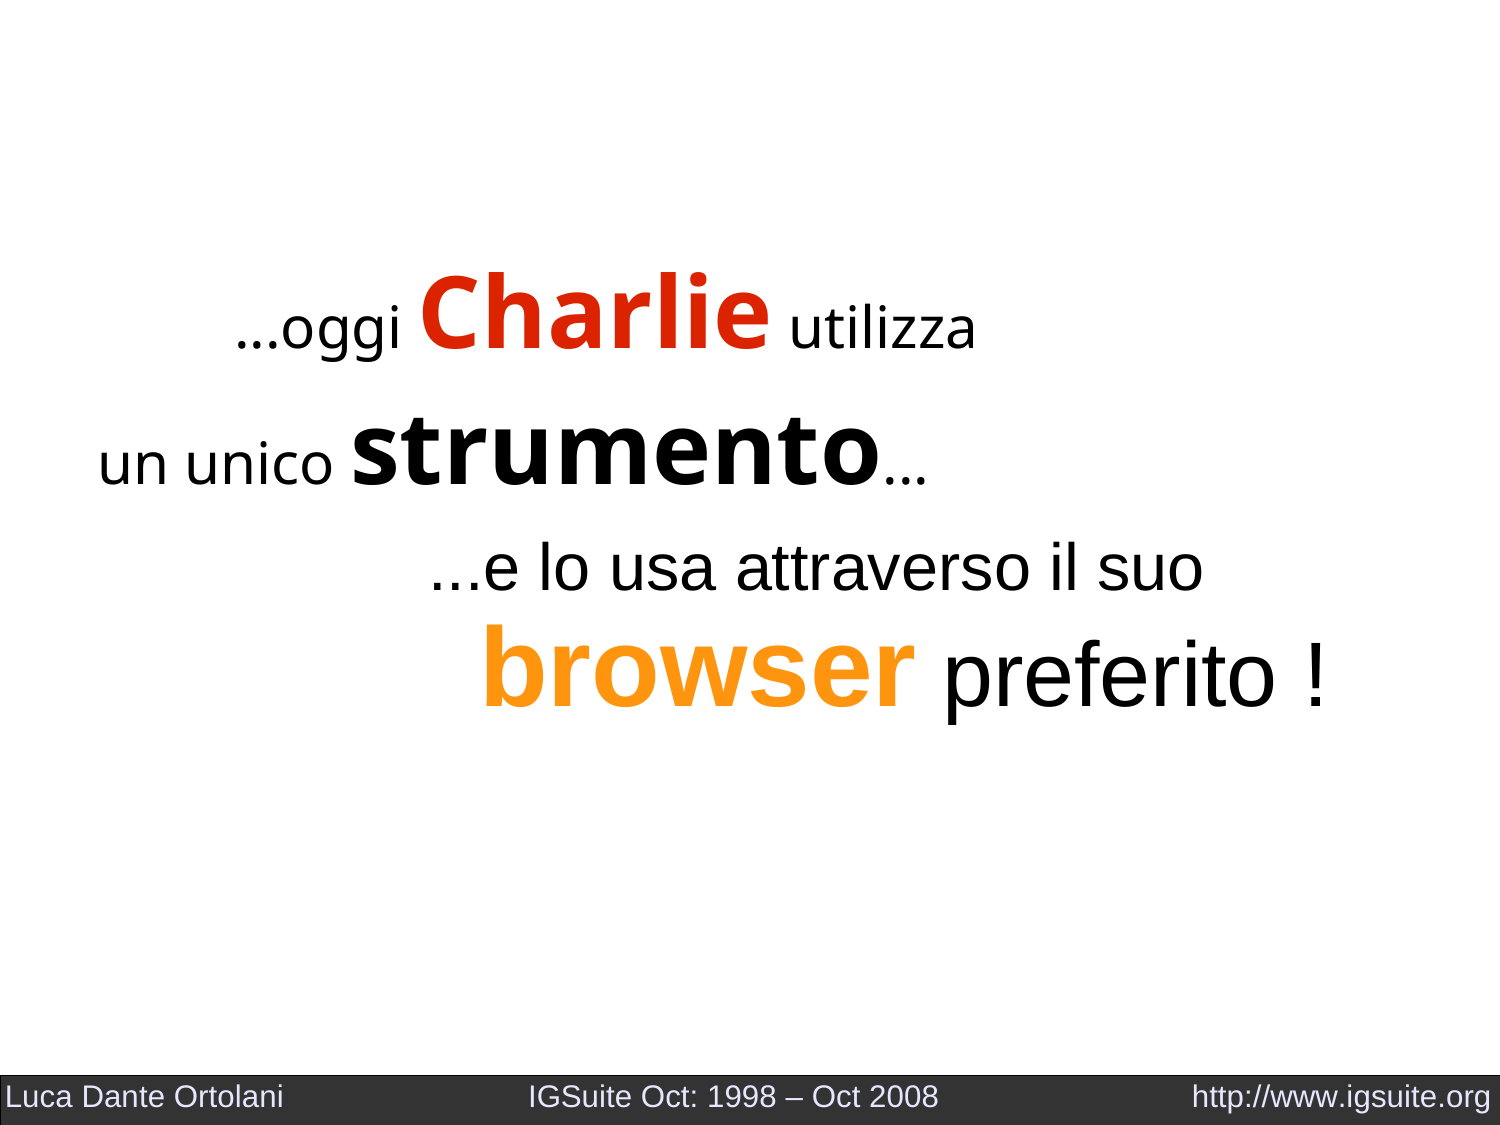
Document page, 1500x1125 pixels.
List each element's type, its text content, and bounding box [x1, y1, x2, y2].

text_box ...e lo usa attraverso il suo browser preferito ! [413, 522, 1477, 739]
text_box Luca Dante Ortolani IGSuite Oct: 1998 – Oct 2008 http://www.igsuite.org [0, 1075, 1500, 1125]
text_box ...oggi Charlie utilizza un unico strumento... [82, 233, 1300, 522]
